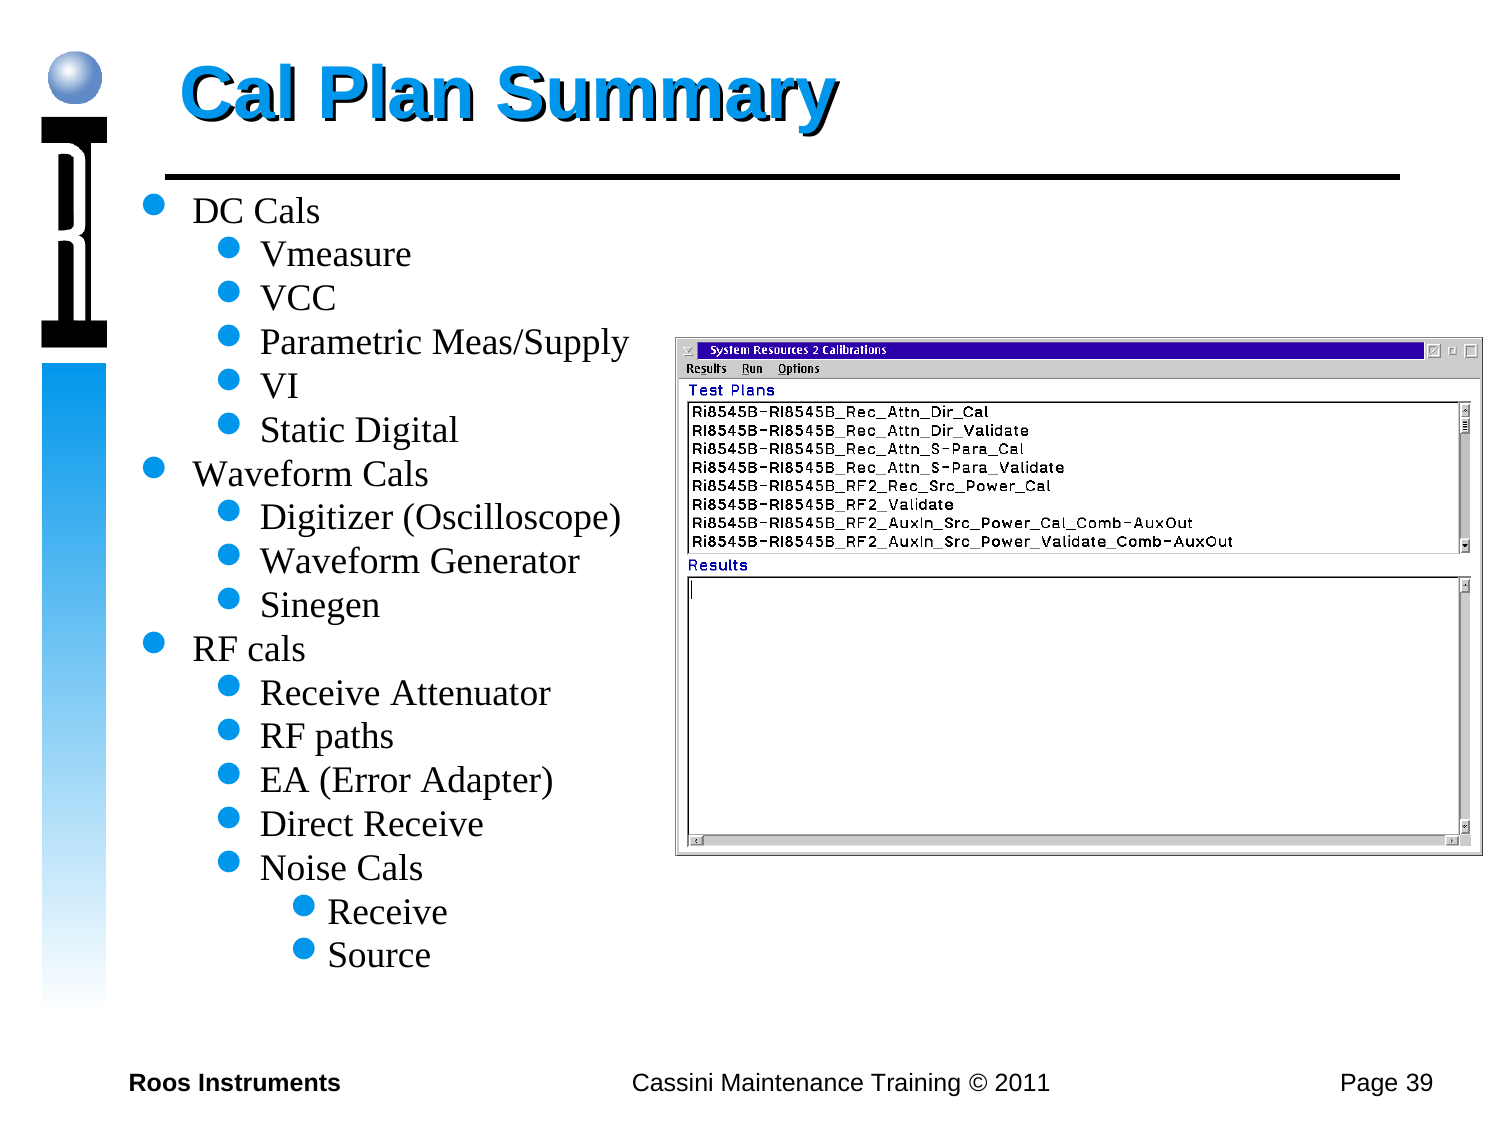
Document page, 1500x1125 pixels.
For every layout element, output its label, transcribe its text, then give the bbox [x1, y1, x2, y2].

picture [675, 337, 1483, 856]
title Cal Plan Summary [165, 45, 1441, 150]
list DC Cals Vmeasure VCC Parametric Meas/Supply VI Static Digital Waveform Cals Digitizer (Oscilloscope) Waveform Generator Sinegen RF cals Receive Attenuator RF paths EA (Error Adapter) Direct Receive Noise Cals Receive Source [125, 187, 676, 1063]
